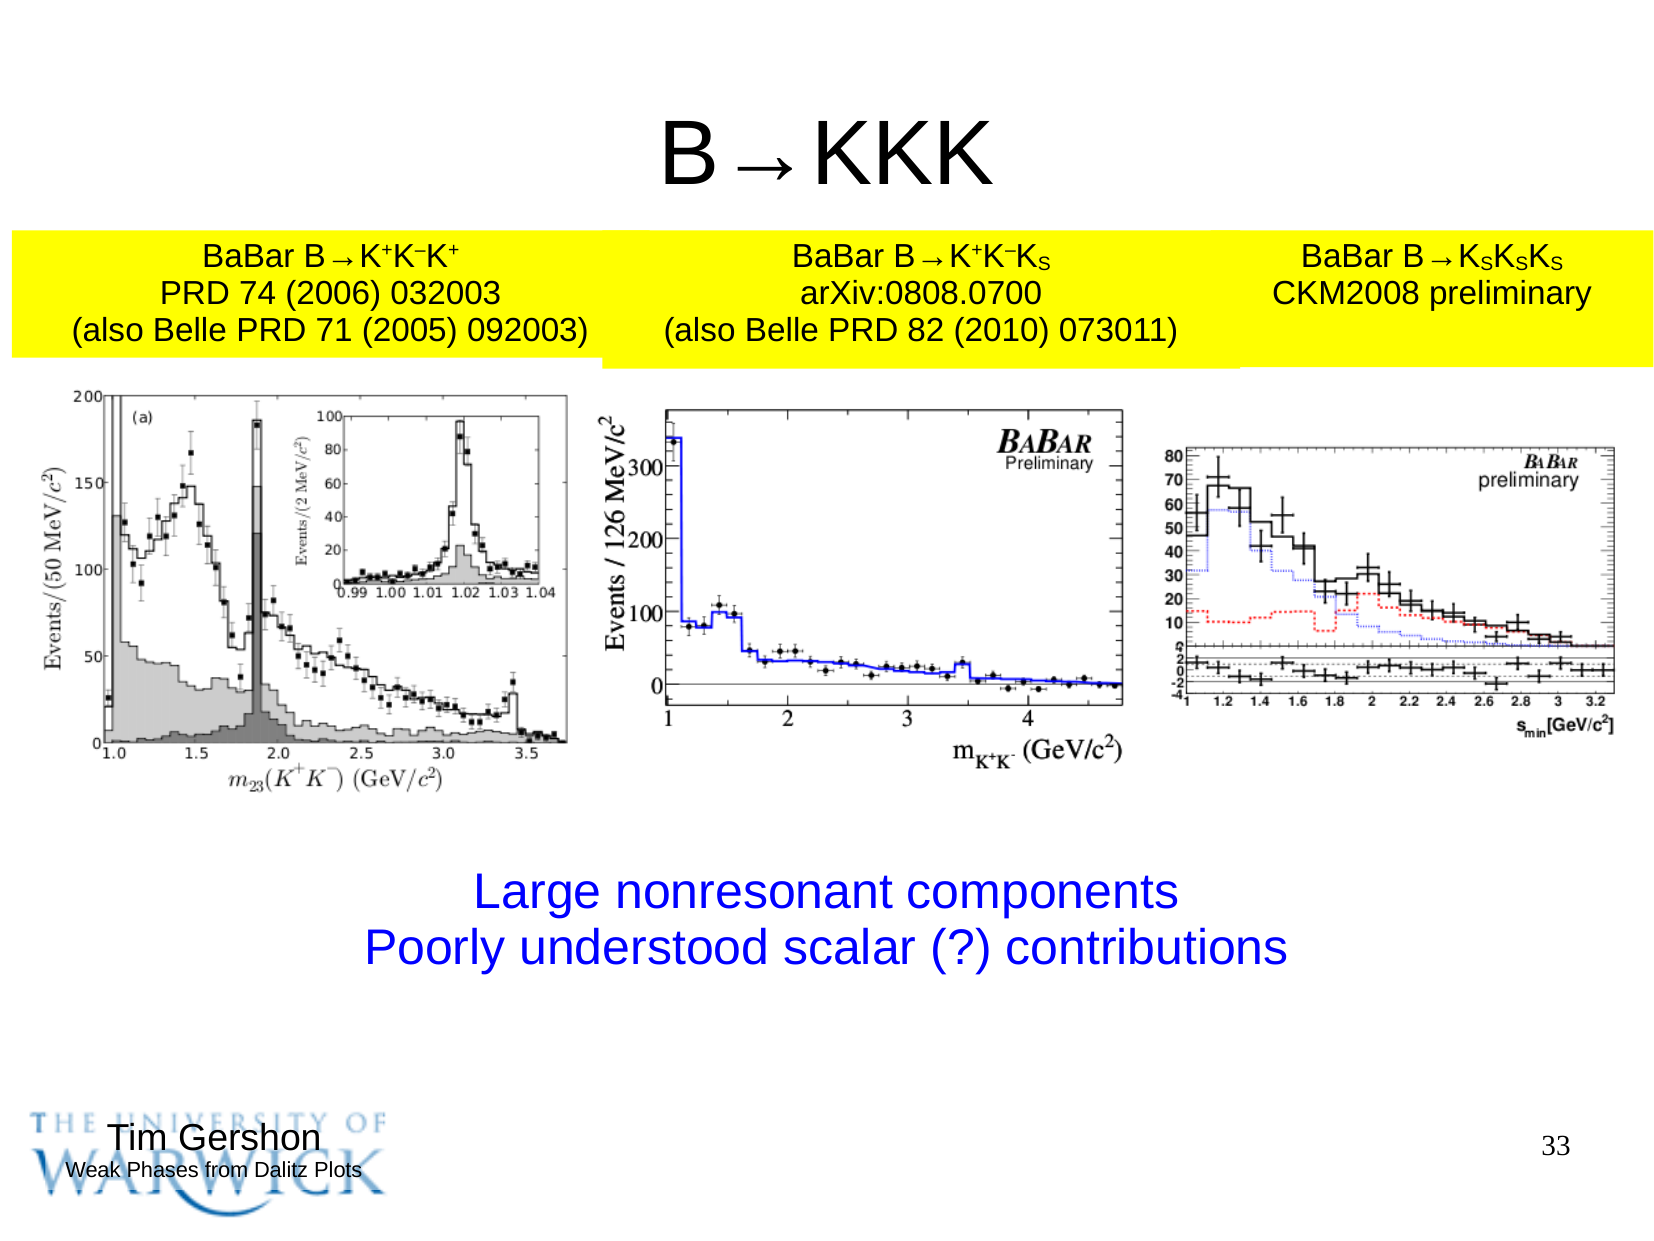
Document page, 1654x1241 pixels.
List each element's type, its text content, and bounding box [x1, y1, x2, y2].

picture [18, 369, 1636, 800]
title B→KKK [82, 49, 1571, 230]
text_box BaBar B→K+K–KS arXiv:0808.0700 (also Belle PRD 82 (2010) 073011) [602, 230, 1241, 369]
text_box Tim Gershon Weak Phases from Dalitz Plots [45, 1108, 383, 1190]
text_box BaBar B→KSKSKS CKM2008 preliminary [1210, 230, 1654, 368]
picture [19, 1106, 406, 1232]
text_box BaBar B→K+K–K+ PRD 74 (2006) 032003 (also Belle PRD 71 (2005) 092003) [11, 230, 602, 358]
text_box Large nonresonant components Poorly understood scalar (?) contributions [177, 856, 1477, 983]
